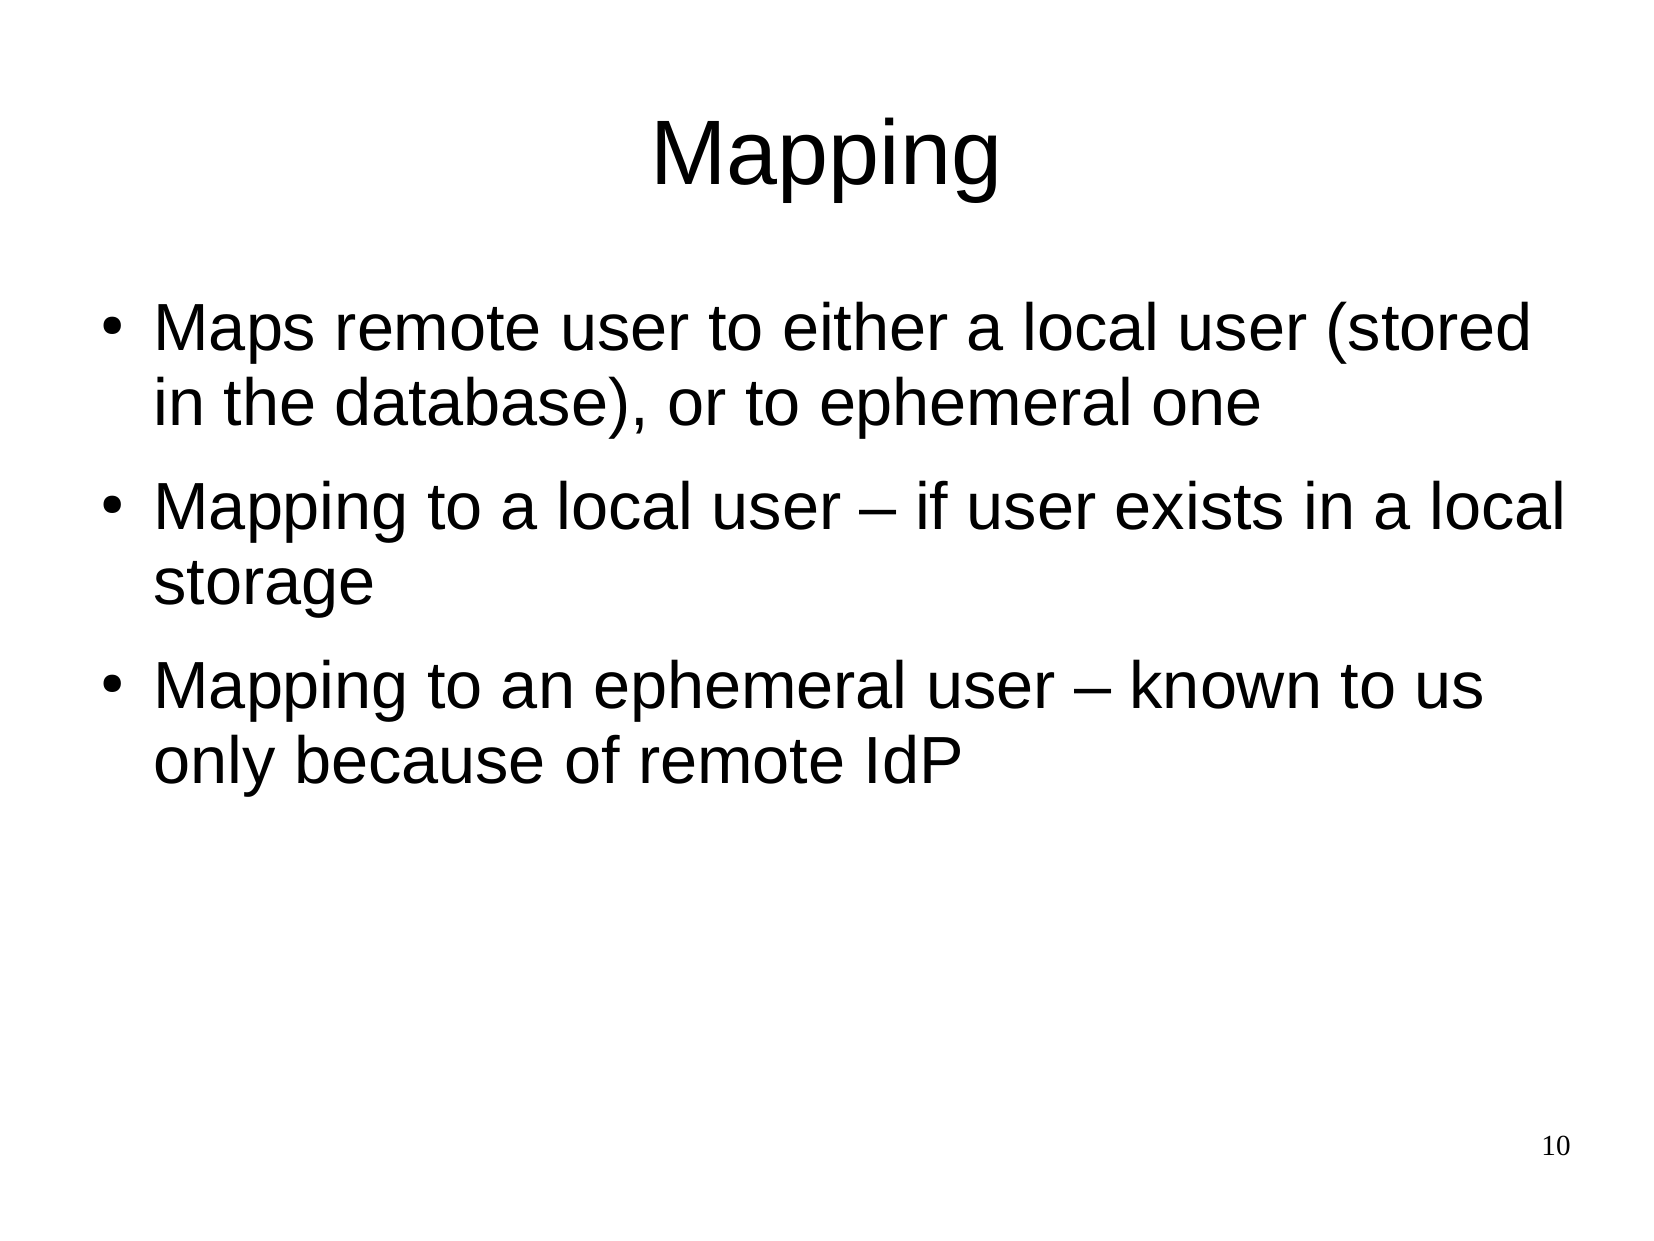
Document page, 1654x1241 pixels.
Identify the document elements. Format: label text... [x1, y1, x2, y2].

title Mapping [82, 49, 1571, 257]
list Maps remote user to either a local user (stored in the database), or to ephemeral one Mapping to a local user – if user exists in a local storage Mapping to an ephemeral user – known to us only because of remote IdP [82, 290, 1571, 1010]
